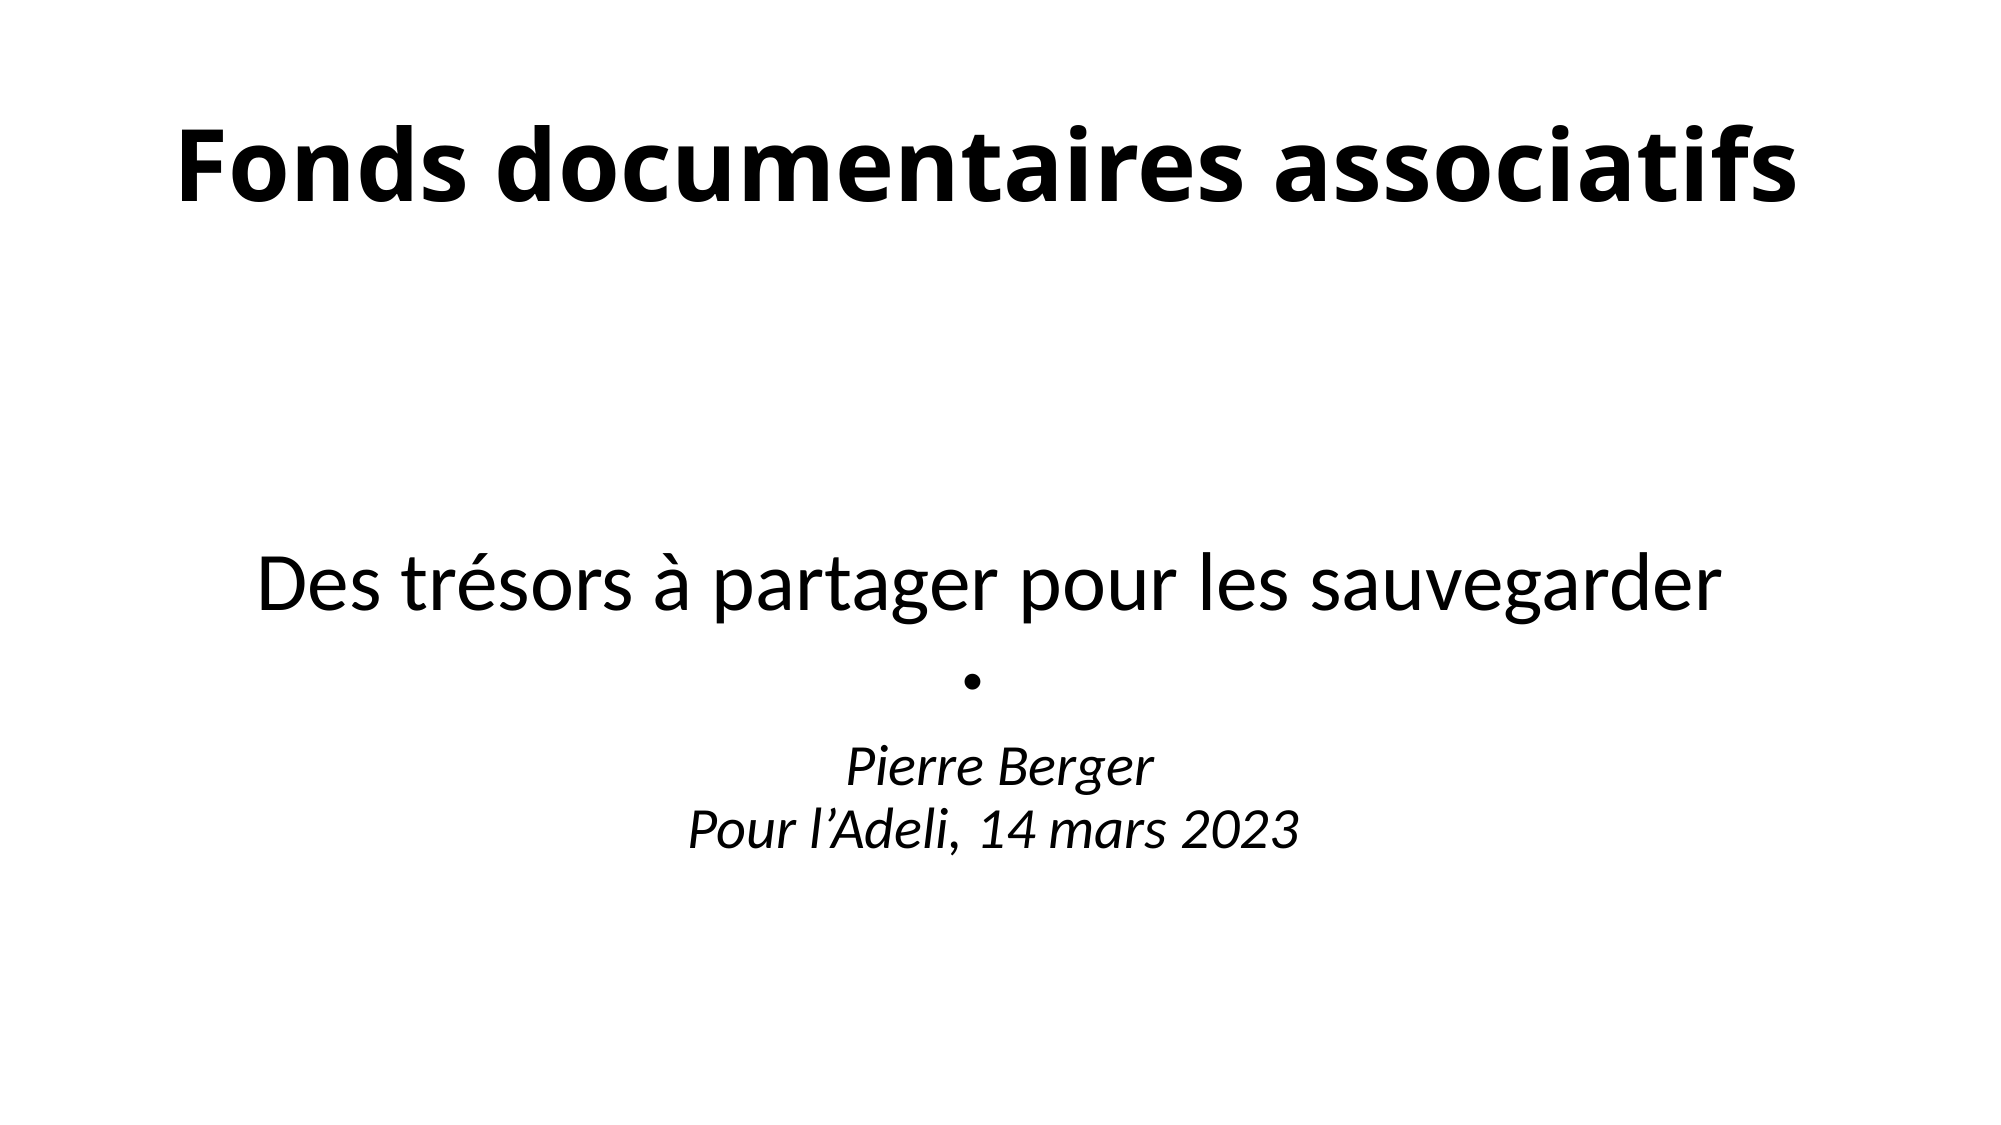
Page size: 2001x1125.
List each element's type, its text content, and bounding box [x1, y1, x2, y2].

title Fonds documentaires associatifs [137, 59, 1863, 278]
list Des trésors à partager pour les sauvegarder Pierre Berger Pour l’Adeli, 14 mars 2023 [137, 299, 1863, 1014]
